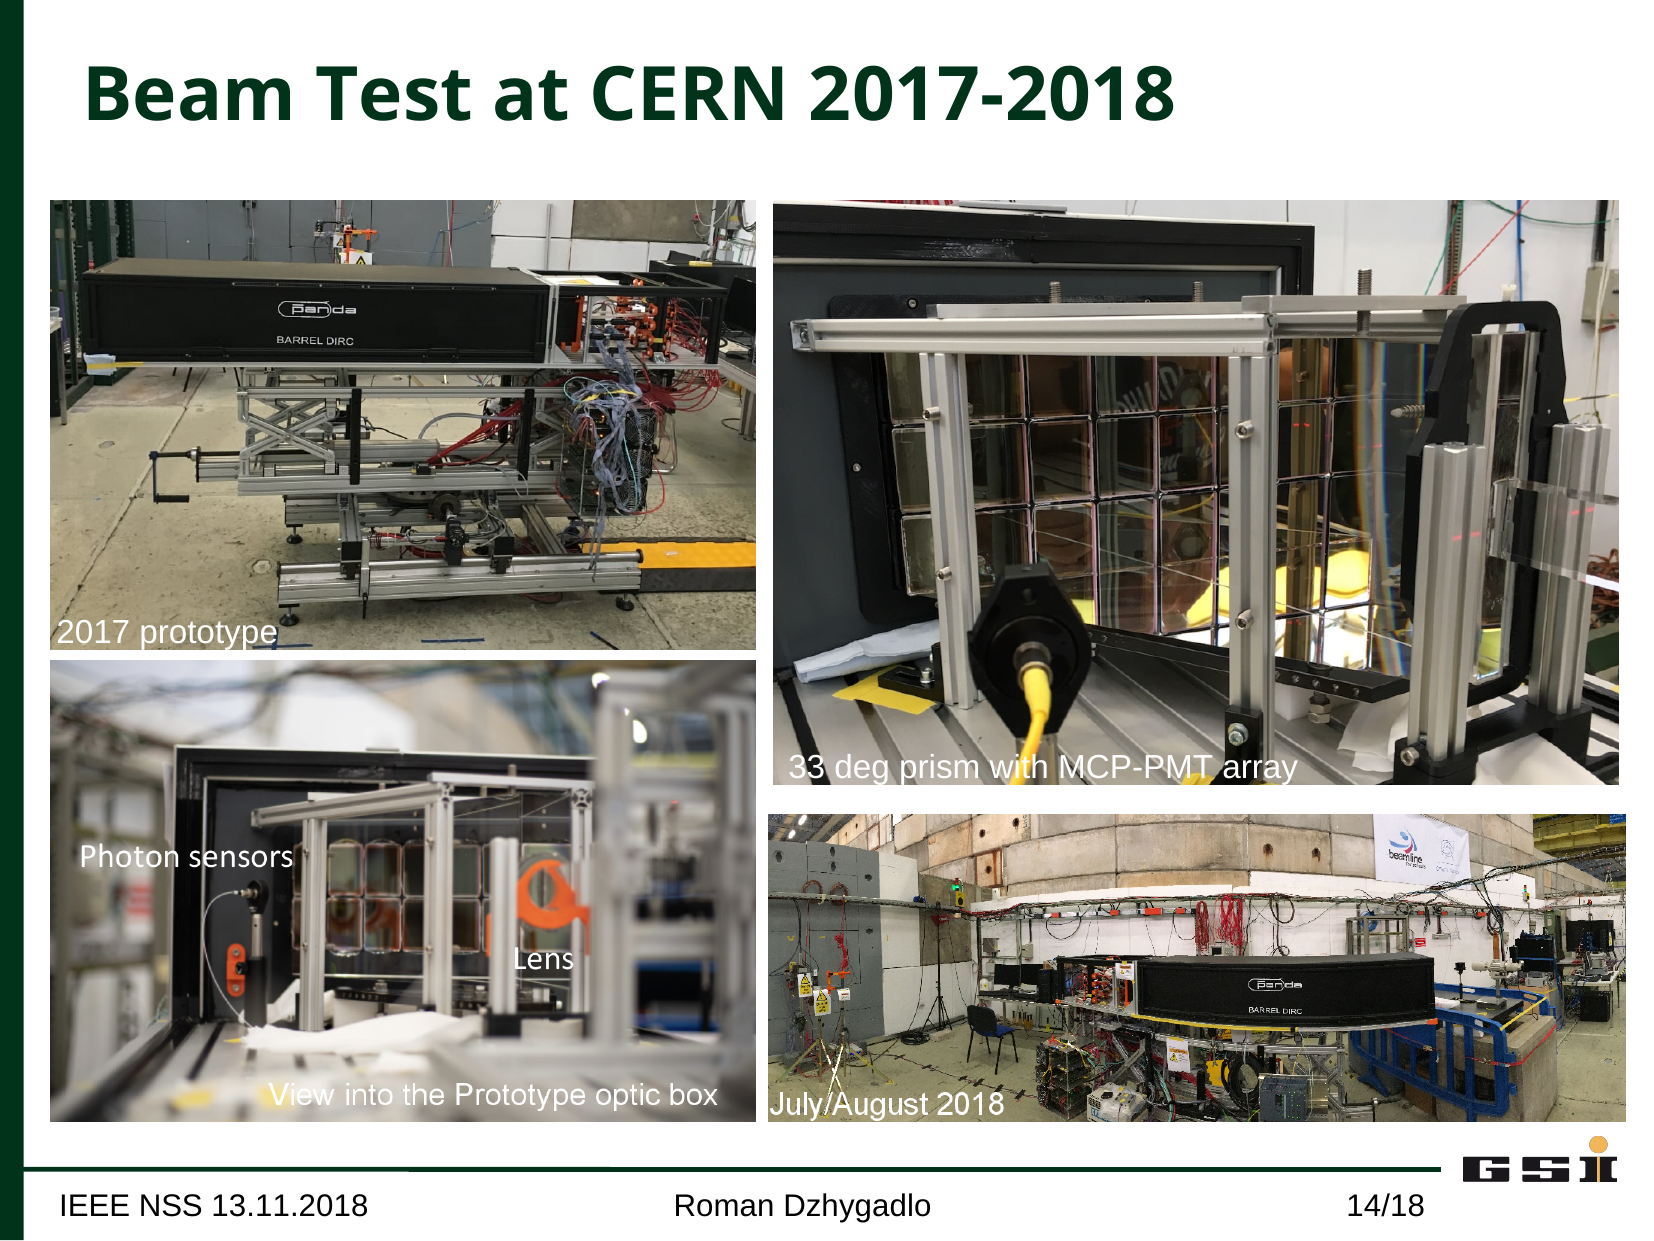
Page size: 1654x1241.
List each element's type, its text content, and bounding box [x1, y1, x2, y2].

text_box 33 deg prism with MCP-PMT array [773, 726, 1314, 782]
picture [1463, 1136, 1617, 1182]
picture [50, 660, 756, 1123]
picture [768, 814, 1626, 1123]
picture [50, 200, 756, 650]
picture [773, 200, 1619, 785]
picture [50, 646, 141, 650]
title Beam Test at CERN 2017-2018 [82, 11, 1571, 174]
picture [229, 646, 242, 650]
text_box 2017 prototype [41, 590, 294, 646]
picture [144, 646, 229, 650]
